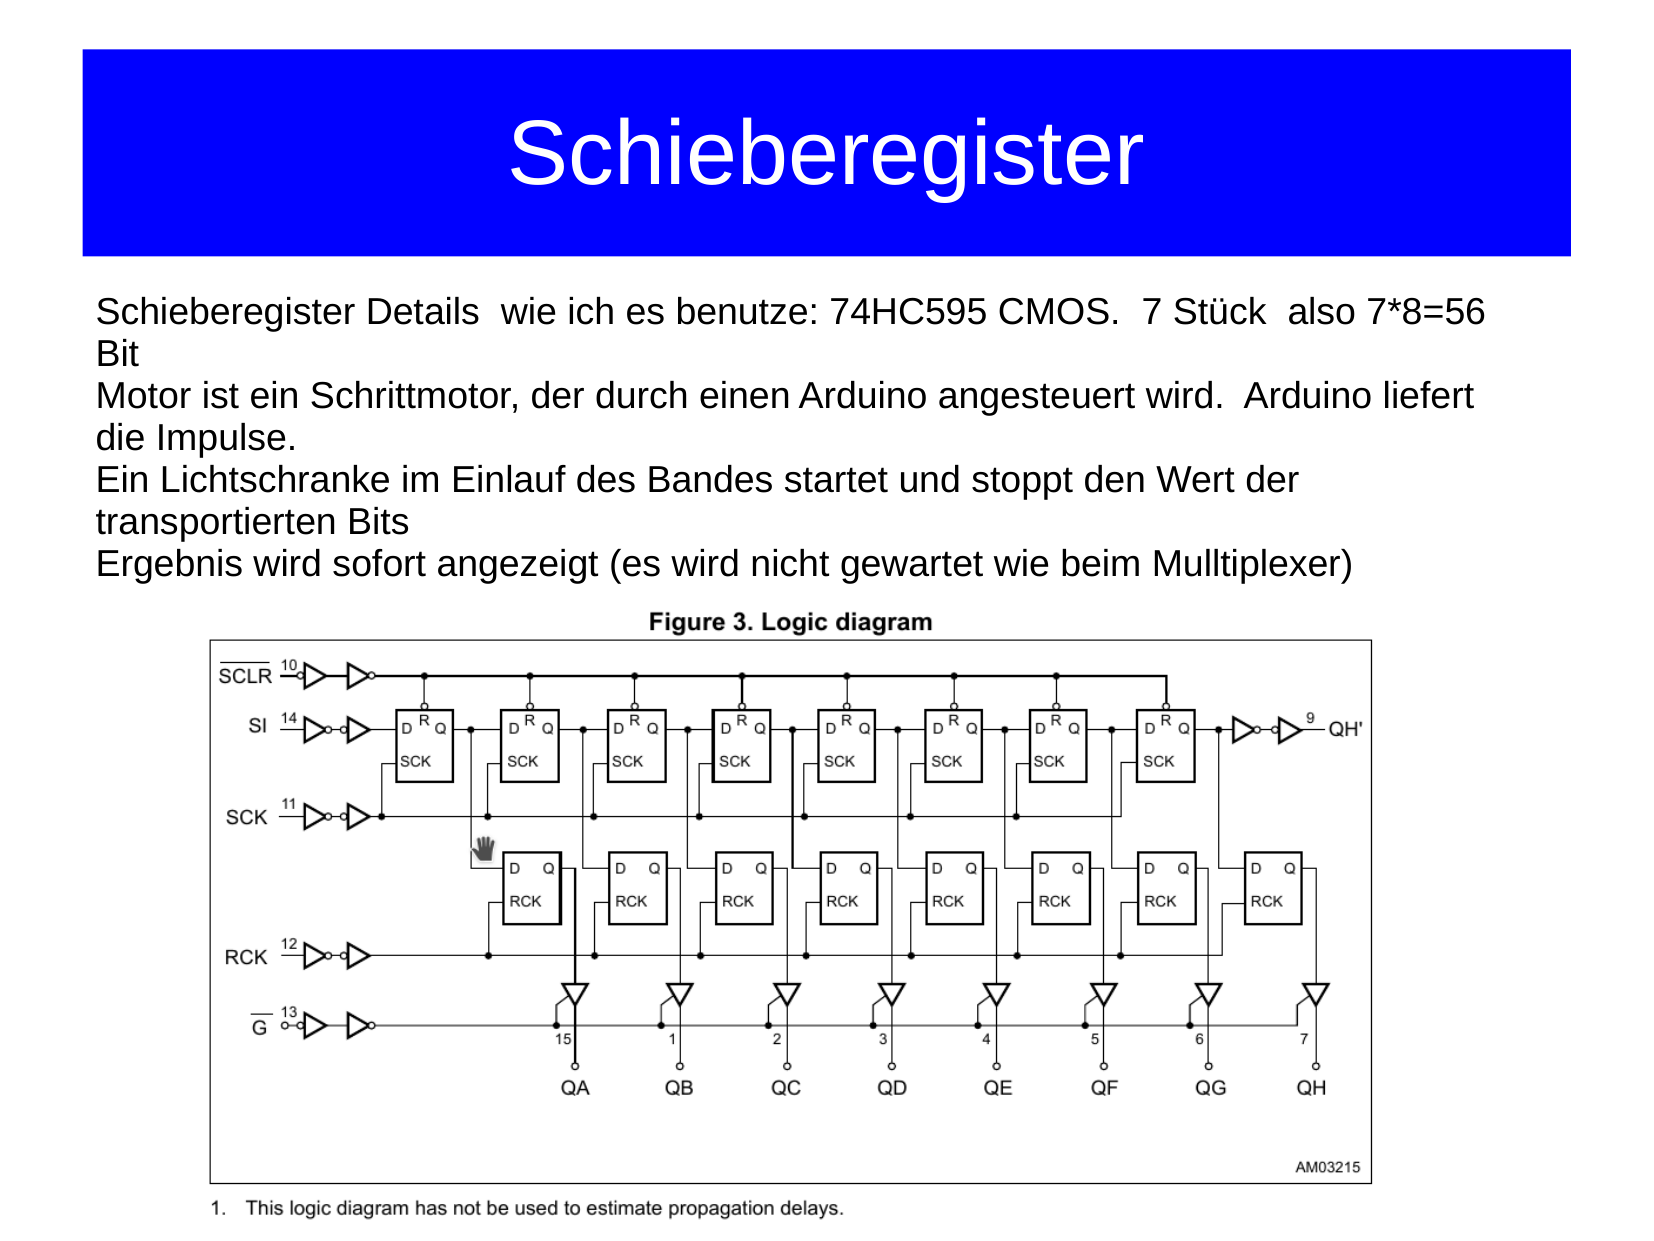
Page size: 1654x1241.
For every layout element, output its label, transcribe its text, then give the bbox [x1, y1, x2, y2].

text_box Schieberegister Details wie ich es benutze: 74HC595 CMOS. 7 Stück also 7*8=56 Bit Motor ist ein Schrittmotor, der durch einen Arduino angesteuert wird. Arduino liefert die Impulse. Ein Lichtschranke im Einlauf des Bandes startet und stoppt den Wert der transportierten Bits Ergebnis wird sofort angezeigt (es wird nicht gewartet wie beim Mulltiplexer) [80, 283, 1548, 593]
picture [165, 602, 1418, 1223]
title Schieberegister [82, 49, 1571, 257]
